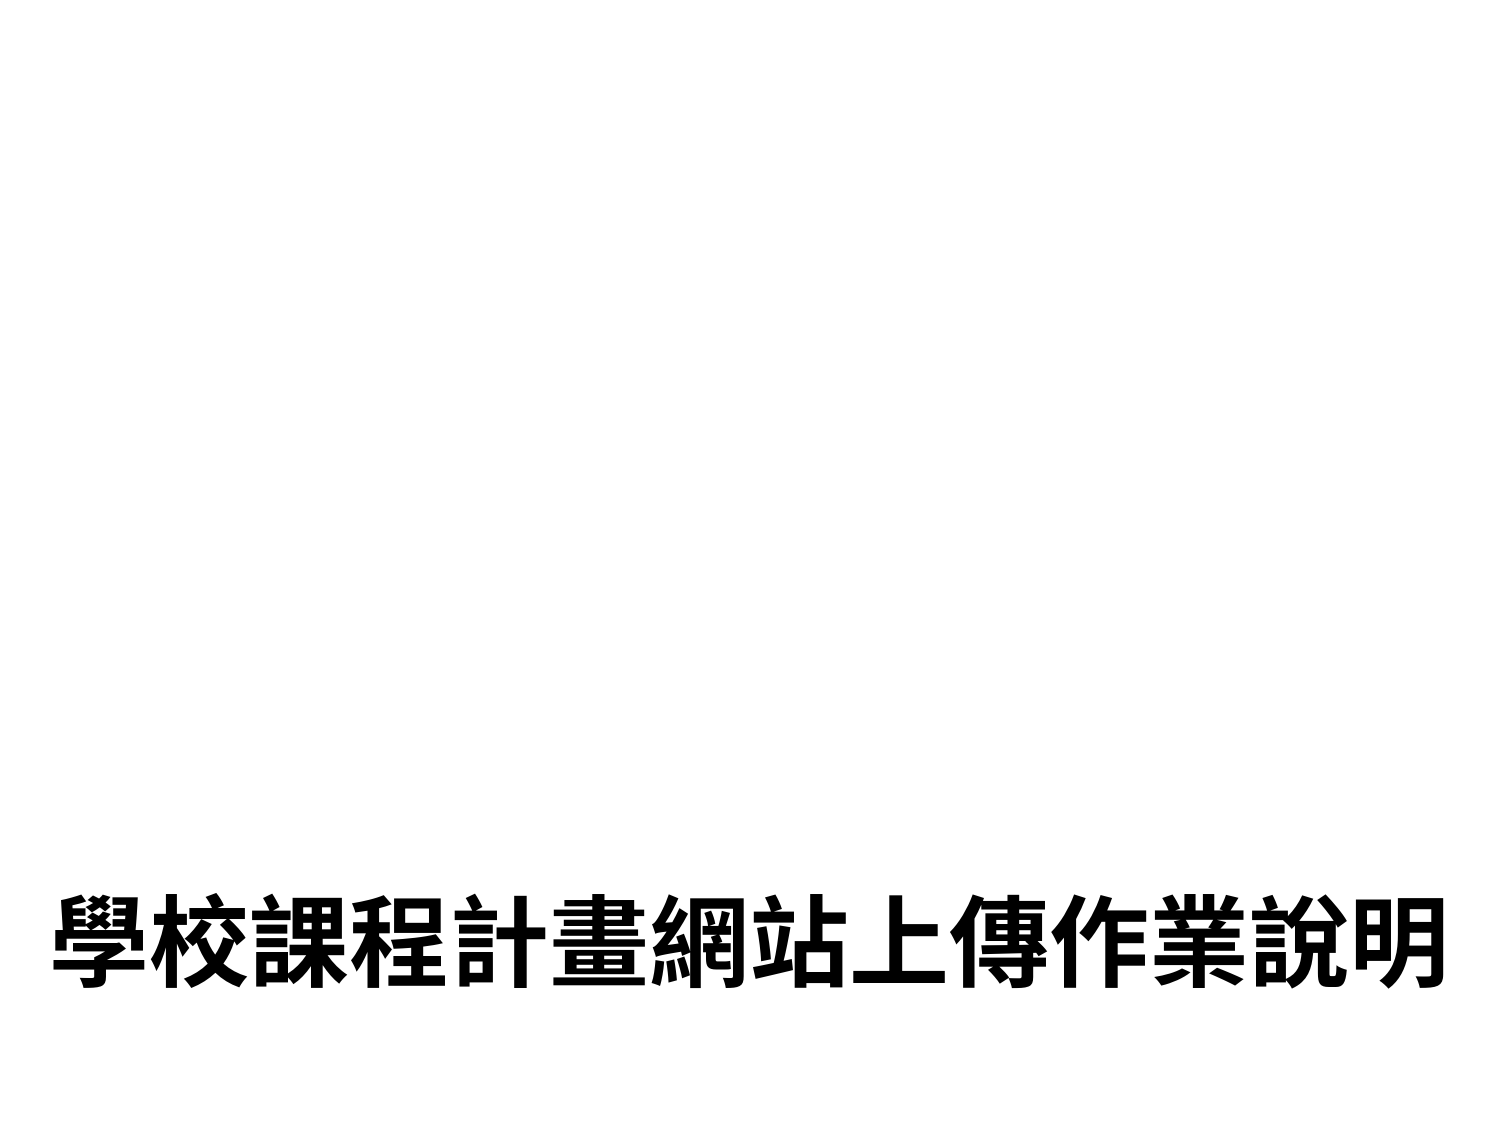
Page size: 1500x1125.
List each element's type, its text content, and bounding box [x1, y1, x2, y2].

text_box 學校課程計畫網站上傳作業說明 [35, 871, 1465, 1007]
